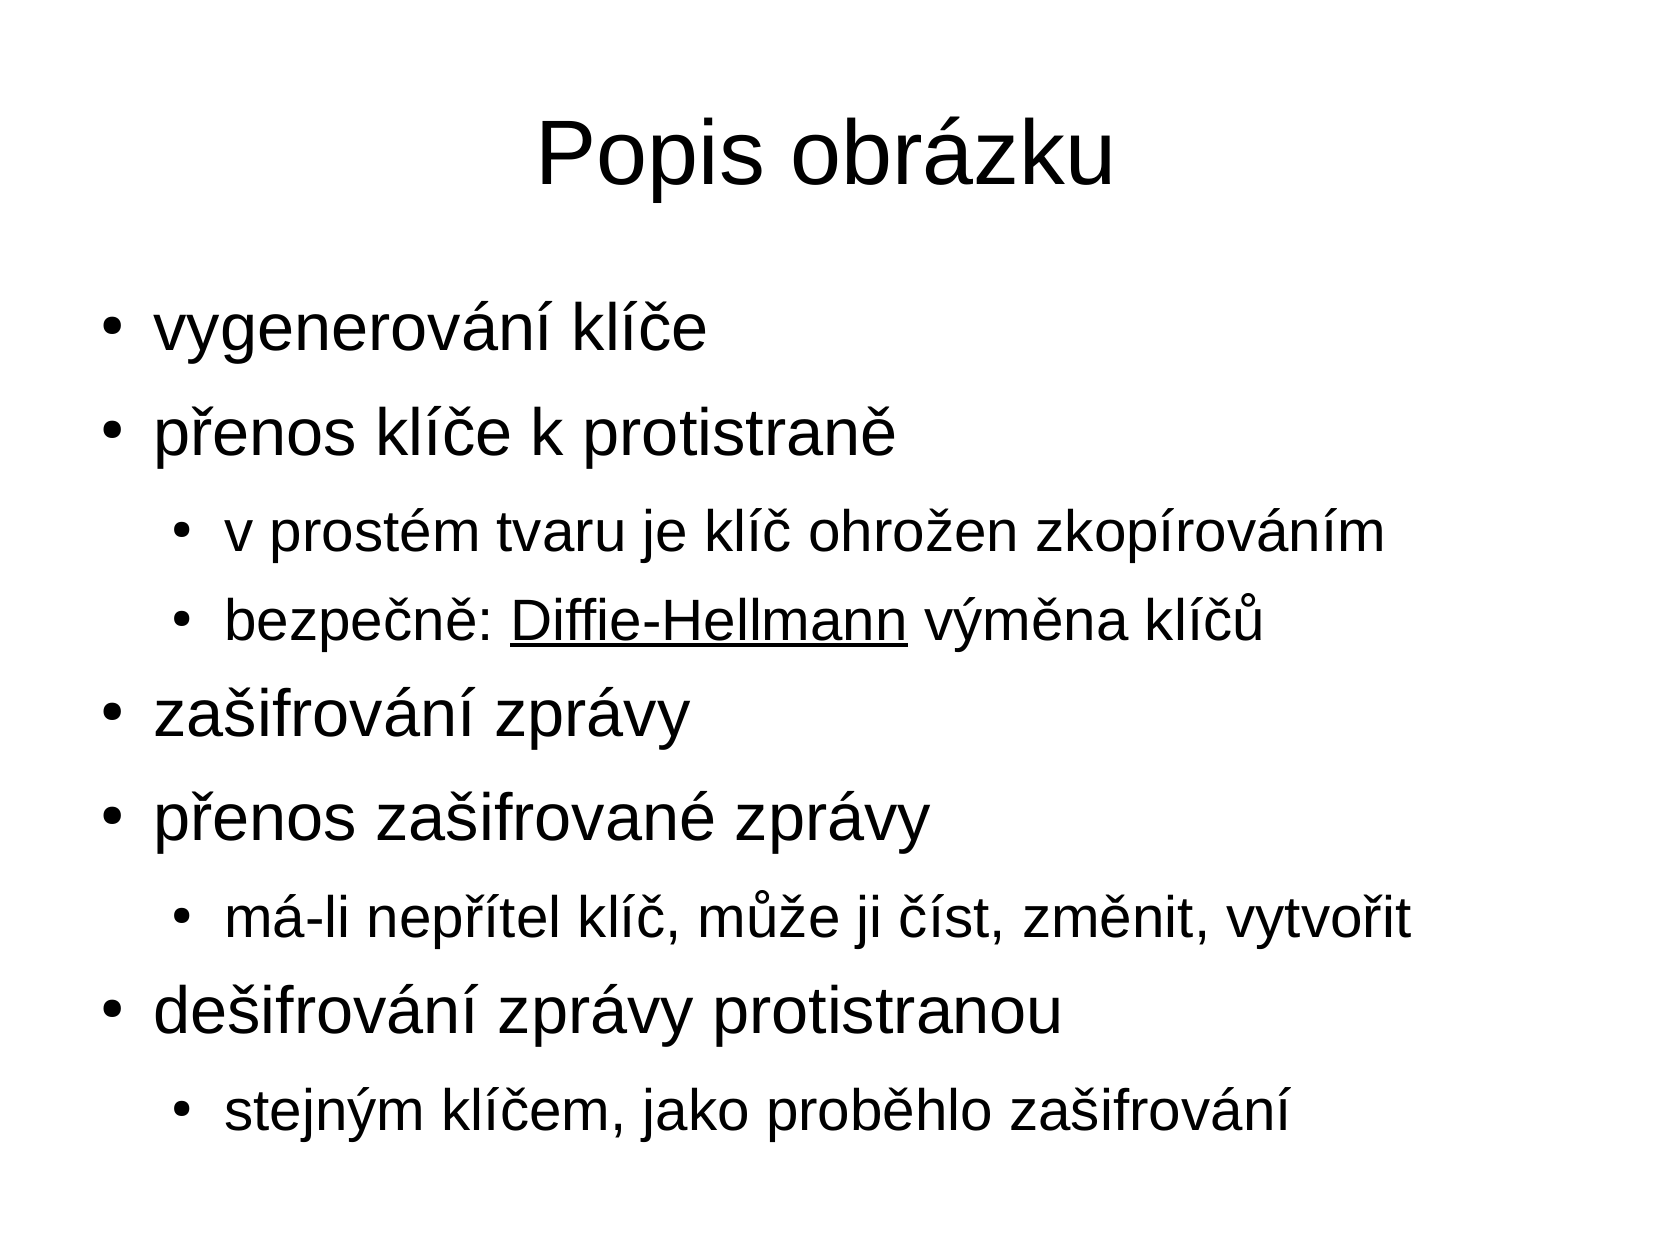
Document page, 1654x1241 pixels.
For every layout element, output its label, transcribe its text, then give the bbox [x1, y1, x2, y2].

list vygenerování klíče přenos klíče k protistraně v prostém tvaru je klíč ohrožen zkopírováním bezpečně: Diffie-Hellmann výměna klíčů zašifrování zprávy přenos zašifrované zprávy má-li nepřítel klíč, může ji číst, změnit, vytvořit dešifrování zprávy protistranou stejným klíčem, jako proběhlo zašifrování [82, 290, 1571, 1143]
title Popis obrázku [82, 49, 1571, 257]
